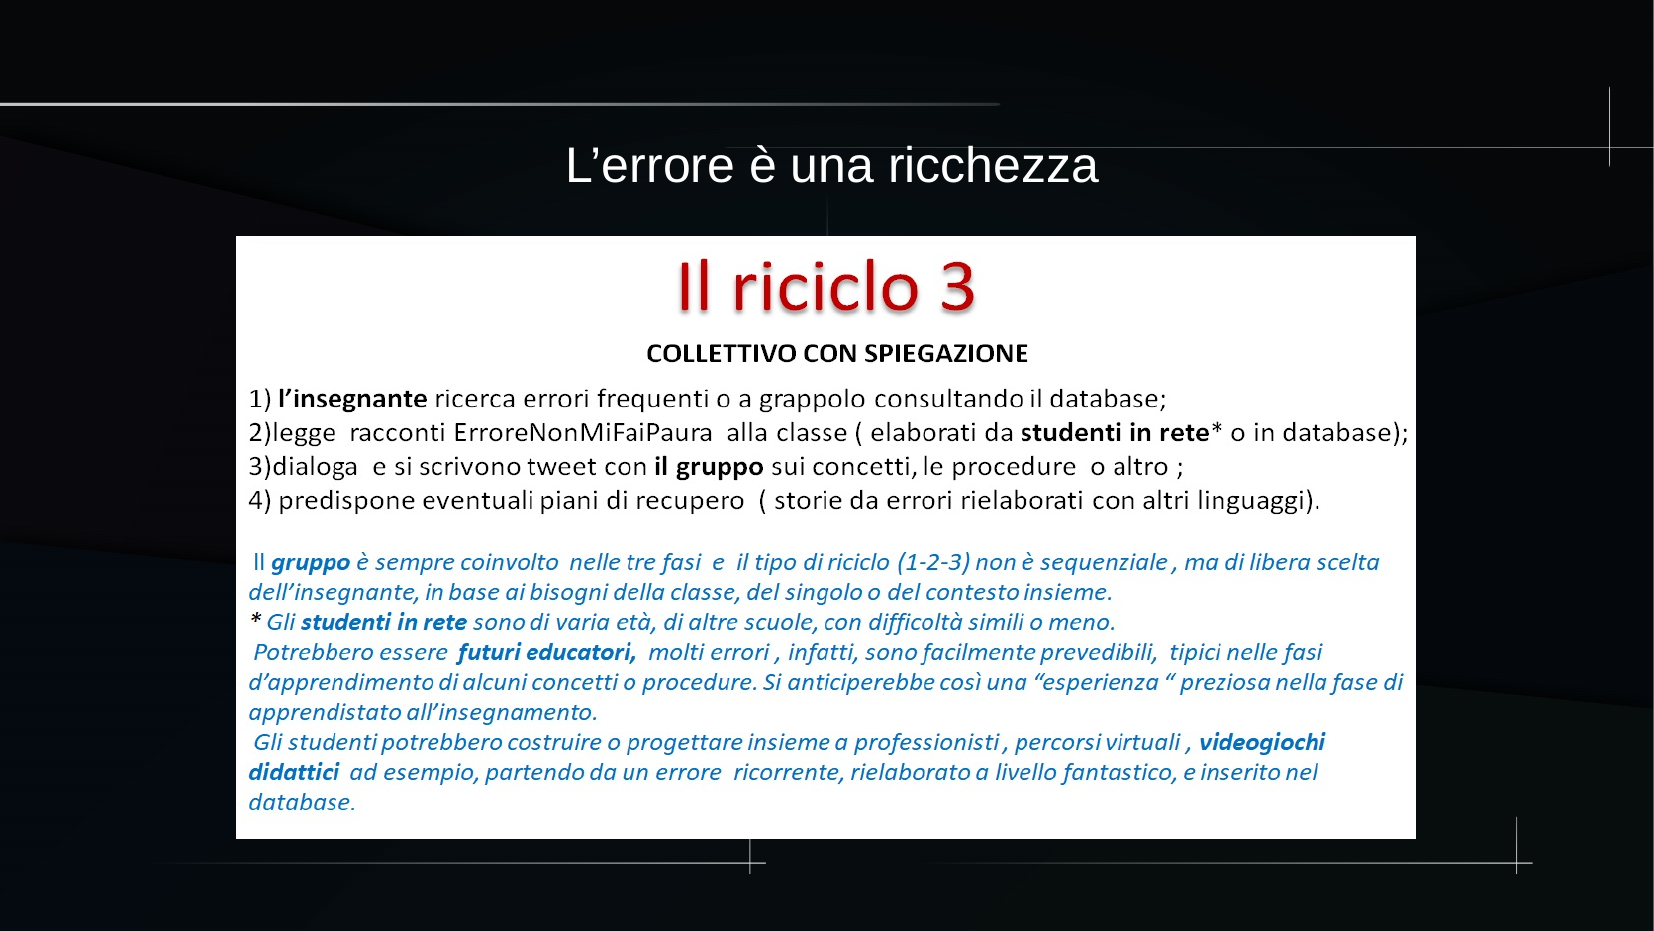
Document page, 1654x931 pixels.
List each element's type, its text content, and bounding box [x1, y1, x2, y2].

picture [0, 0, 1654, 931]
text_box L’errore è una ricchezza [354, 129, 1312, 201]
